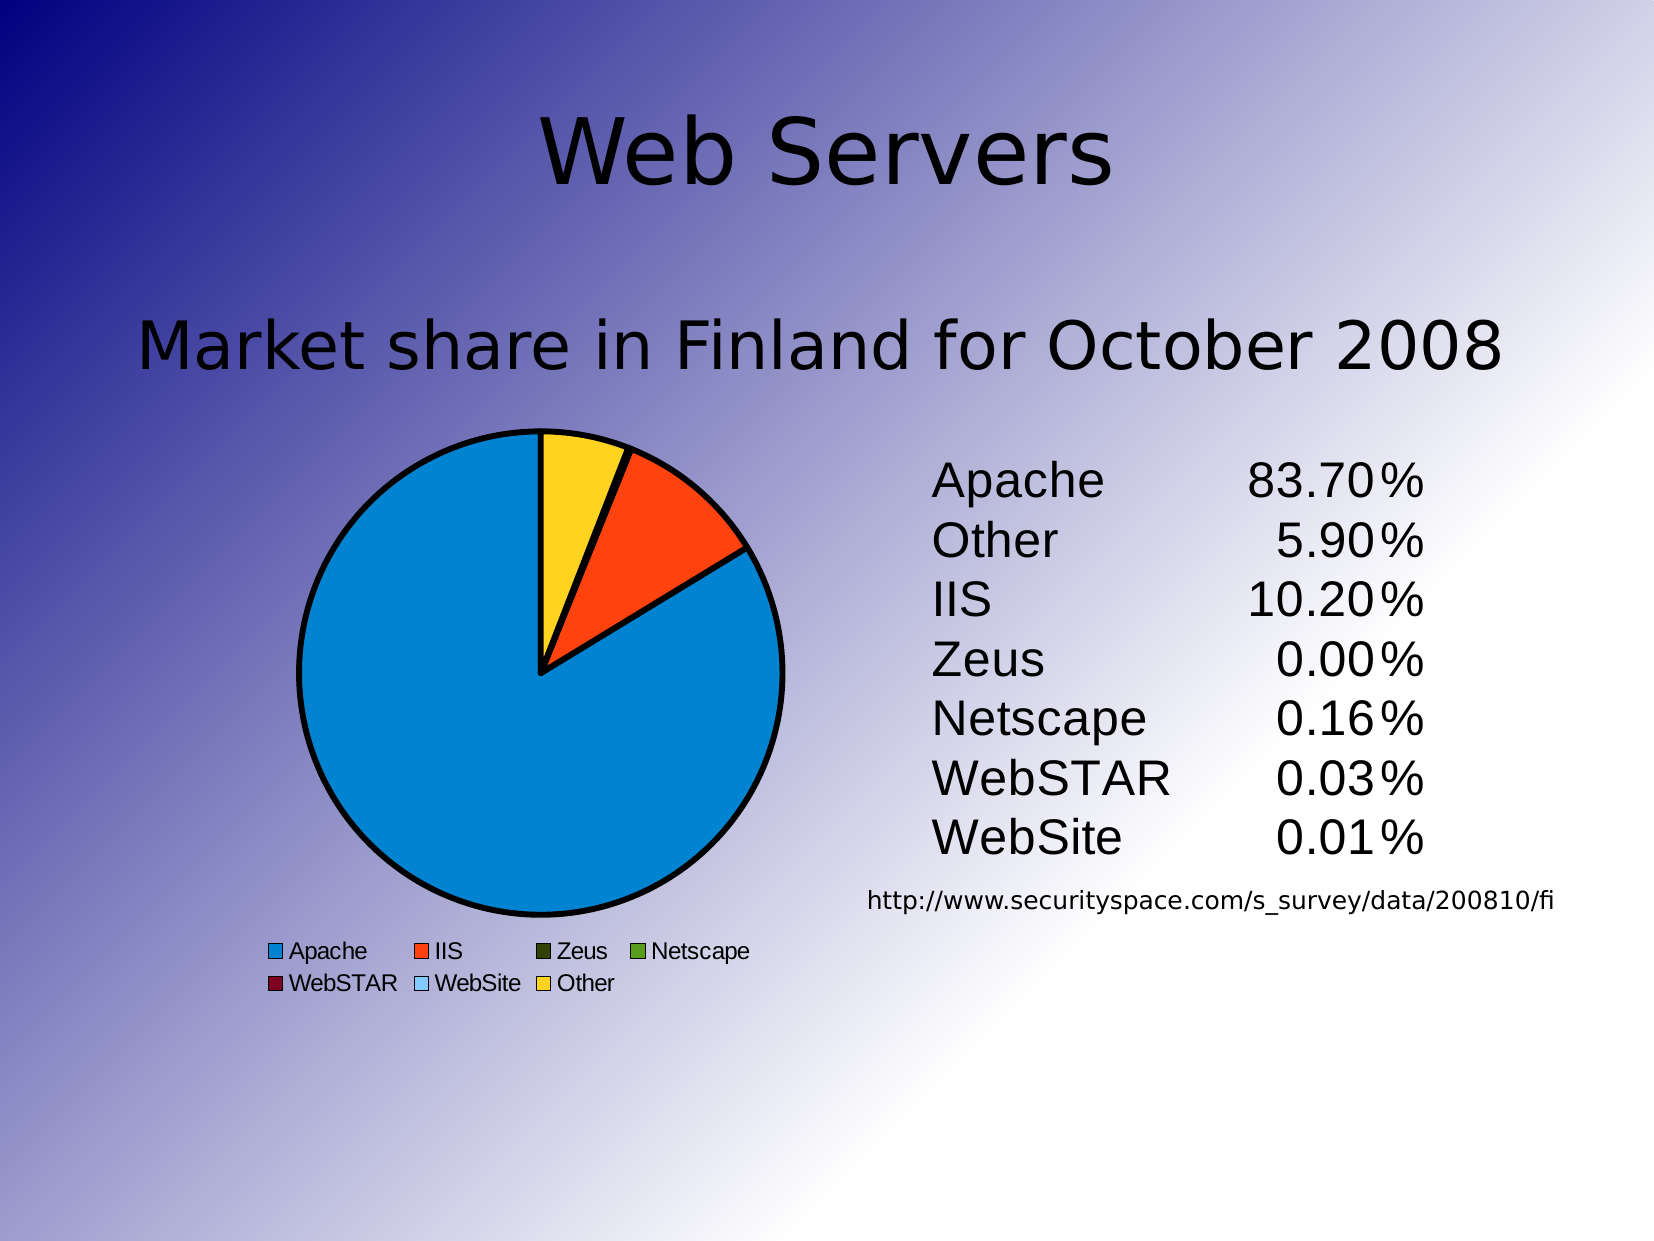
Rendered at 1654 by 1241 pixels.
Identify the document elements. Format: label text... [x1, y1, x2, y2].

chart [929, 451, 1440, 895]
title Web Servers [82, 49, 1571, 257]
text_box Market share in Finland for October 2008 [121, 300, 1522, 393]
chart [202, 424, 889, 1025]
text_box http://www.securityspace.com/s_survey/data/200810/fi [889, 886, 1593, 917]
